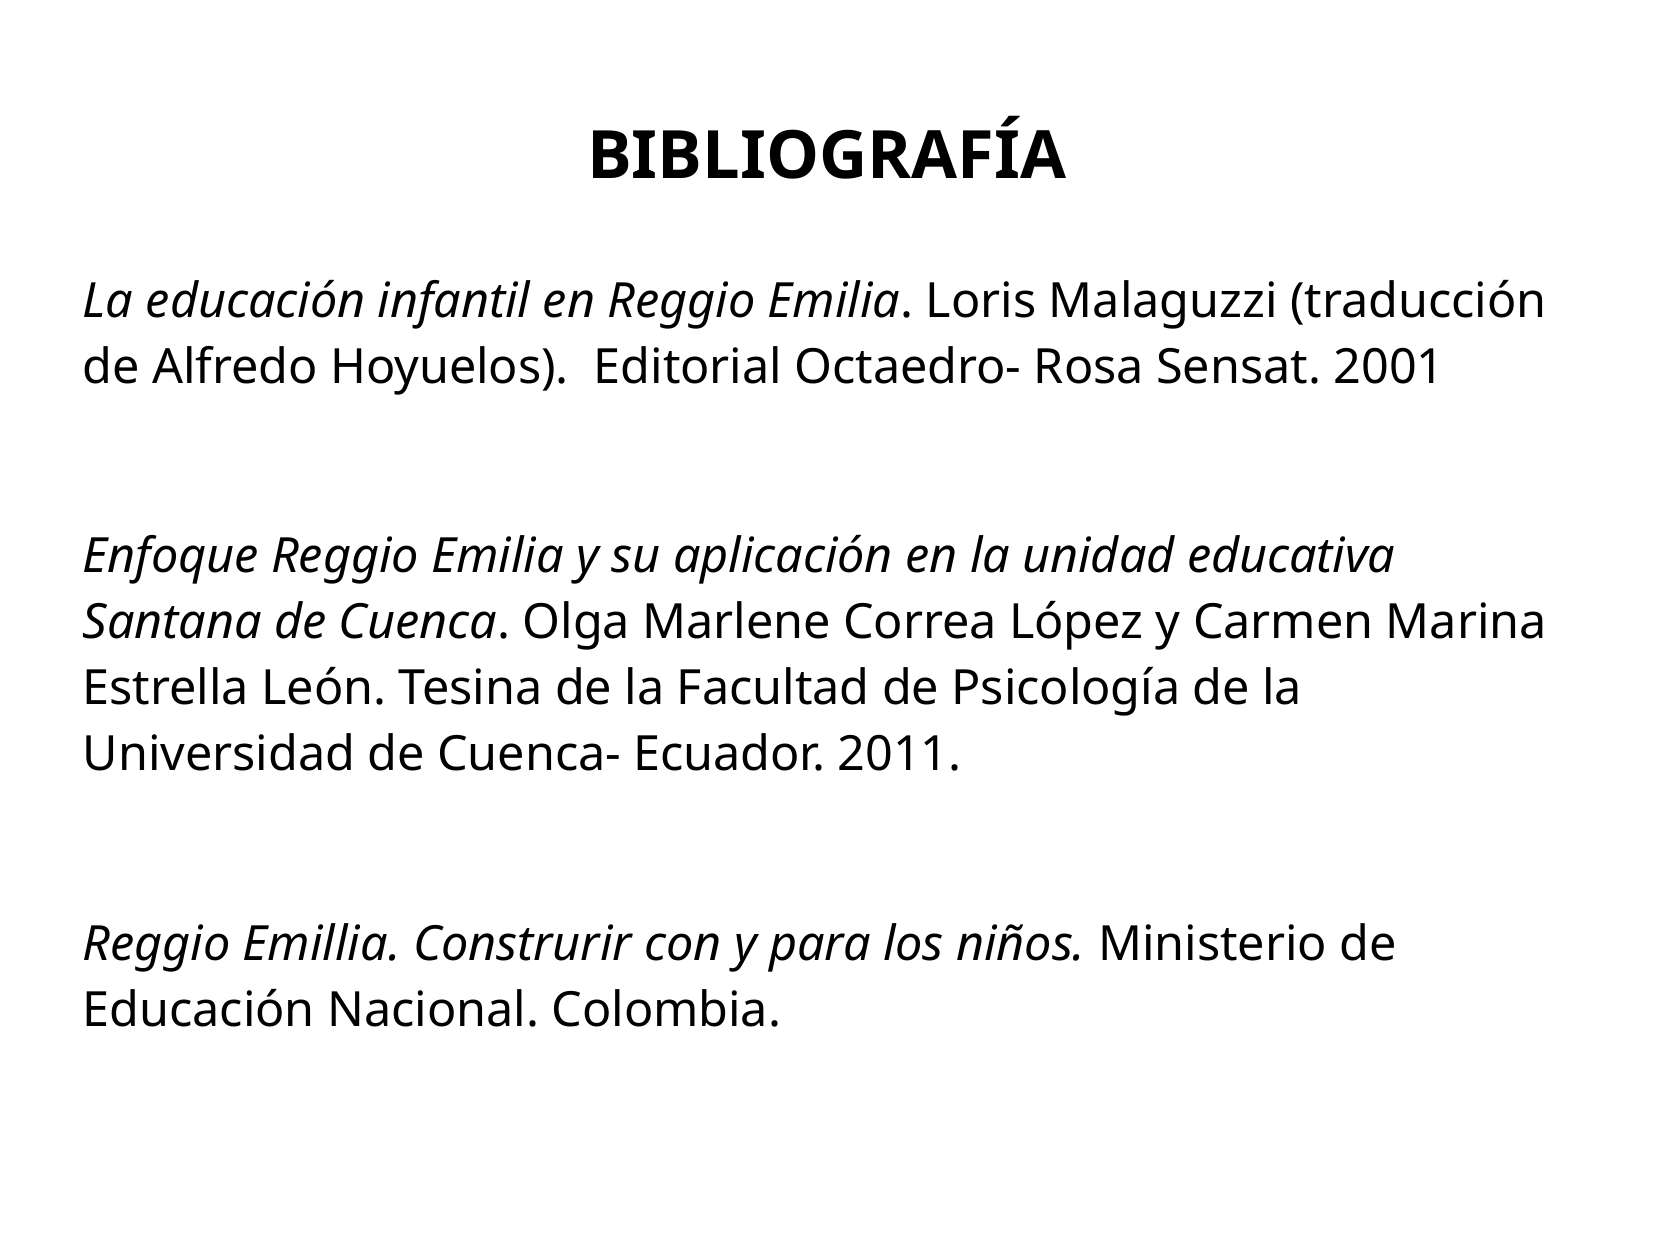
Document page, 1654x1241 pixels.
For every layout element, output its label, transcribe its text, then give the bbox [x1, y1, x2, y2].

title BIBLIOGRAFÍA [82, 49, 1571, 257]
list La educación infantil en Reggio Emilia. Loris Malaguzzi (traducción de Alfredo Hoyuelos). Editorial Octaedro- Rosa Sensat. 2001 Enfoque Reggio Emilia y su aplicación en la unidad educativa Santana de Cuenca. Olga Marlene Correa López y Carmen Marina Estrella León. Tesina de la Facultad de Psicología de la Universidad de Cuenca- Ecuador. 2011. Reggio Emillia. Construrir con y para los niños. Ministerio de Educación Nacional. Colombia. [82, 265, 1571, 1093]
